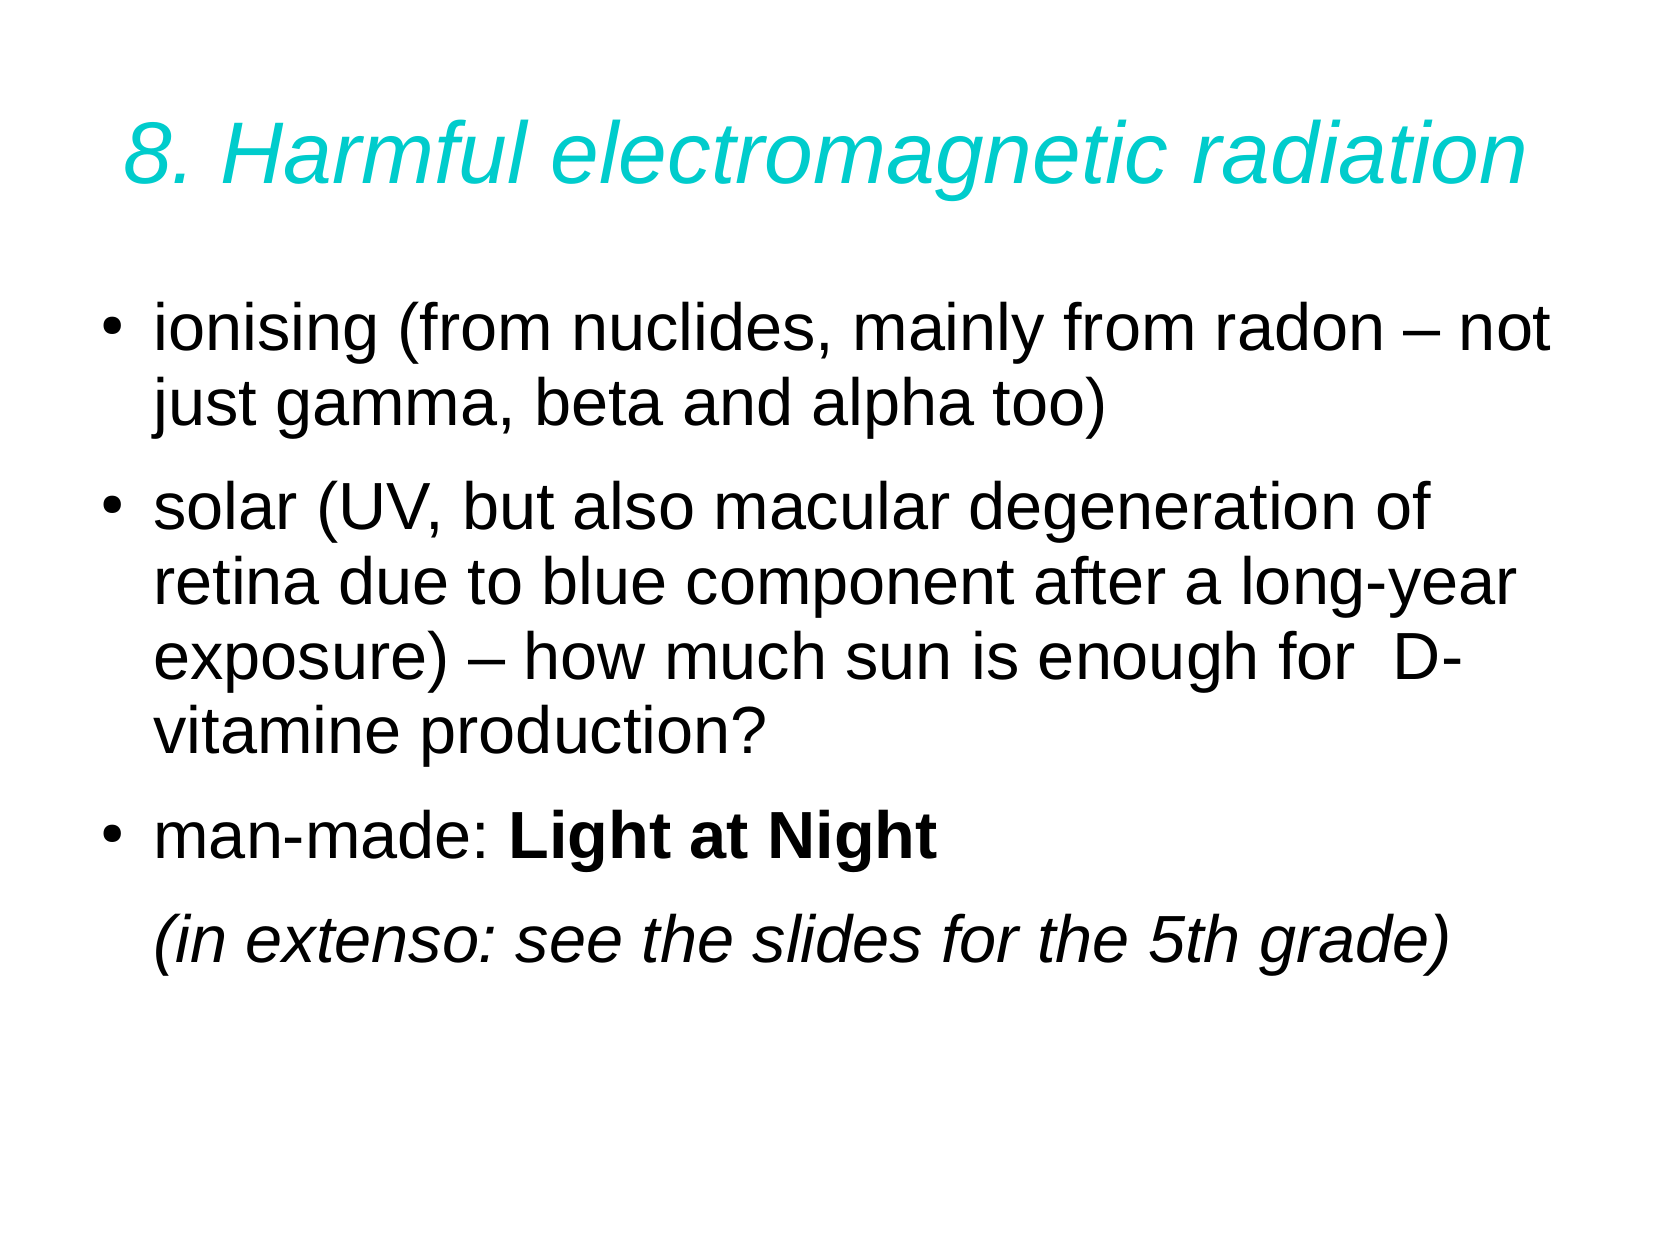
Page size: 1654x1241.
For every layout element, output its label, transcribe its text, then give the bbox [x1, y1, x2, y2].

title 8. Harmful electromagnetic radiation [82, 49, 1571, 257]
list ionising (from nuclides, mainly from radon – not just gamma, beta and alpha too) solar (UV, but also macular degeneration of retina due to blue component after a long-year exposure) – how much sun is enough for D-vitamine production? man-made: Light at Night (in extenso: see the slides for the 5th grade) [82, 290, 1571, 1109]
